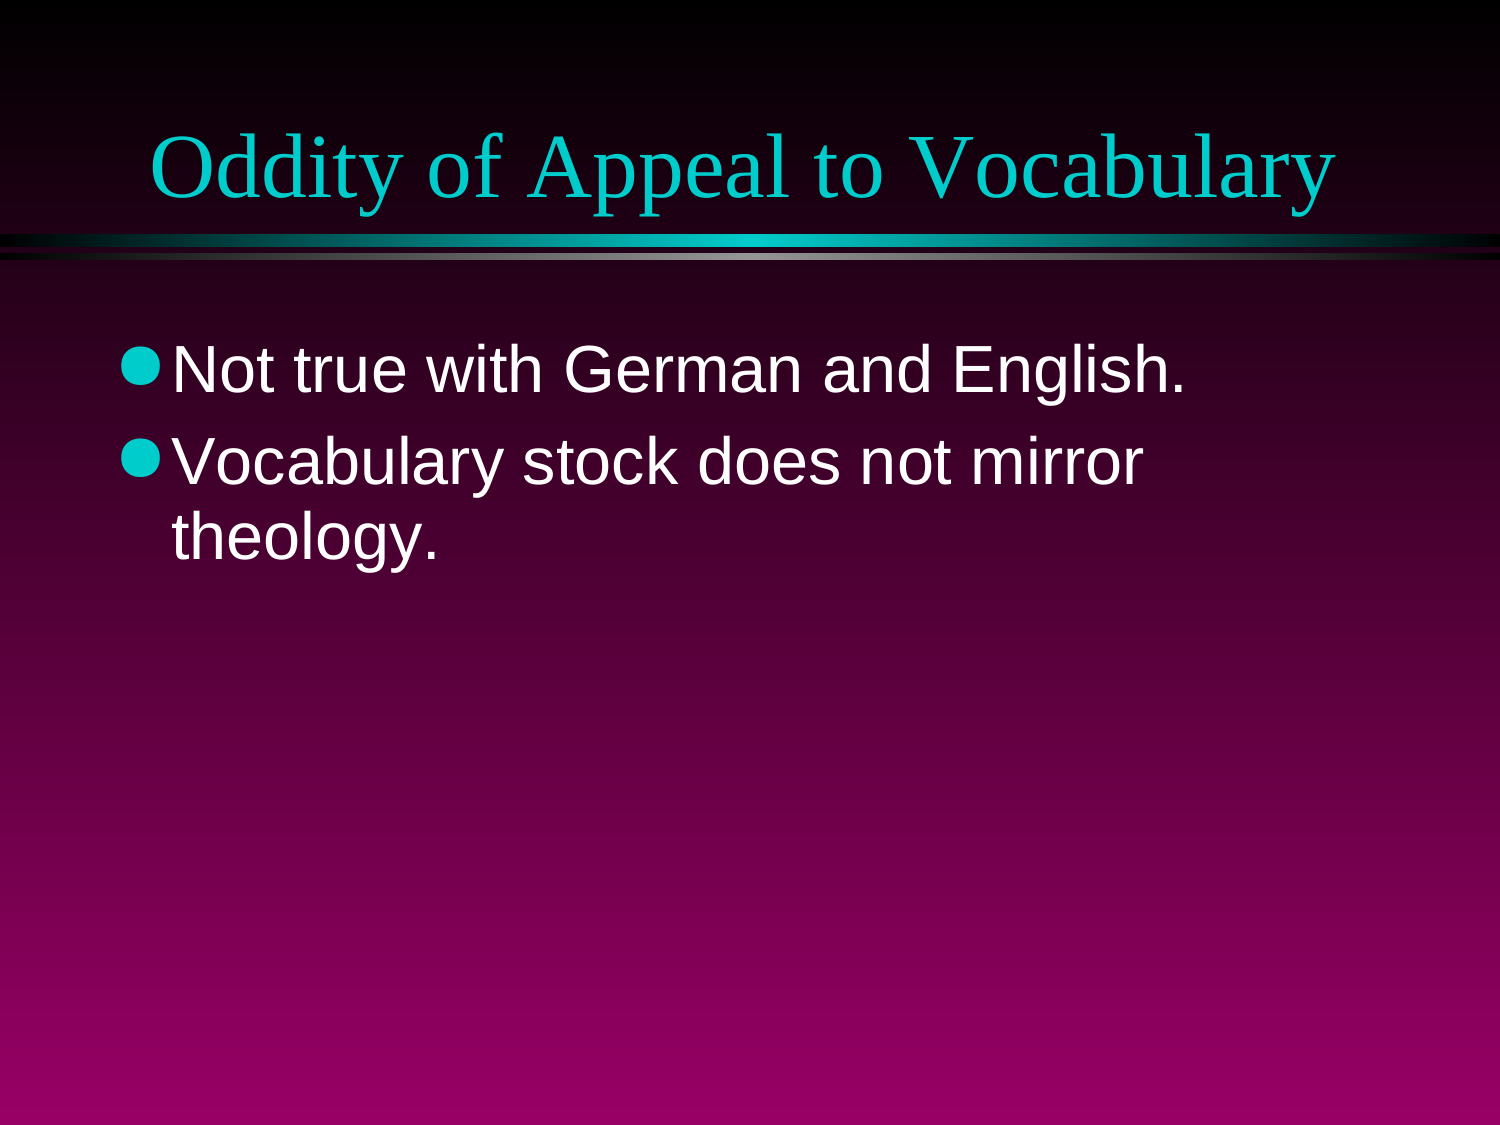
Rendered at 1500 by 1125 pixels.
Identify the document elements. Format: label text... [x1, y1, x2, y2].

list Not true with German and English. Vocabulary stock does not mirror theology. [99, 324, 1388, 1001]
title Oddity of Appeal to Vocabulary [99, 37, 1388, 225]
